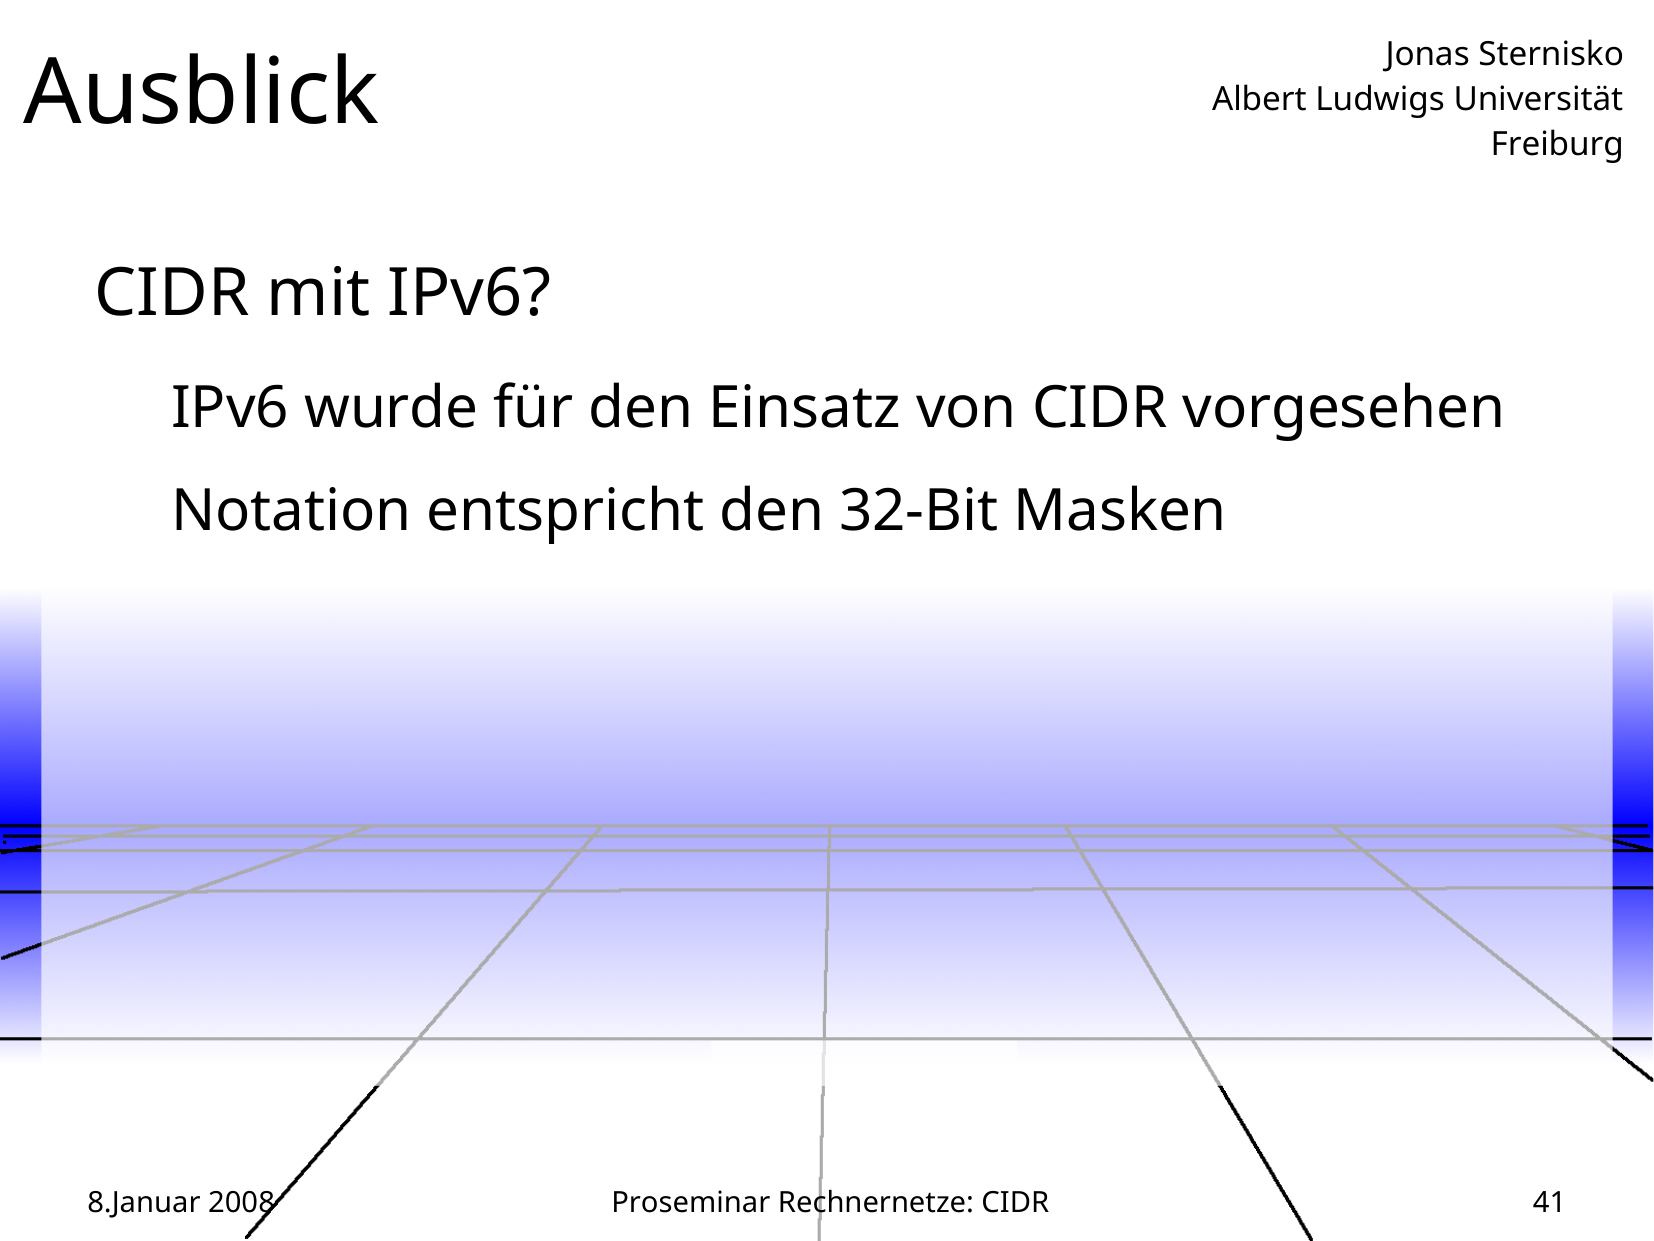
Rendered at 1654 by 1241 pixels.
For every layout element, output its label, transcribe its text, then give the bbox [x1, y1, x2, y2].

picture [0, 0, 1654, 1241]
title Ausblick [23, 31, 1211, 146]
list CIDR mit IPv6? IPv6 wurde für den Einsatz von CIDR vorgesehen Notation entspricht den 32-Bit Masken [76, 185, 1565, 1152]
